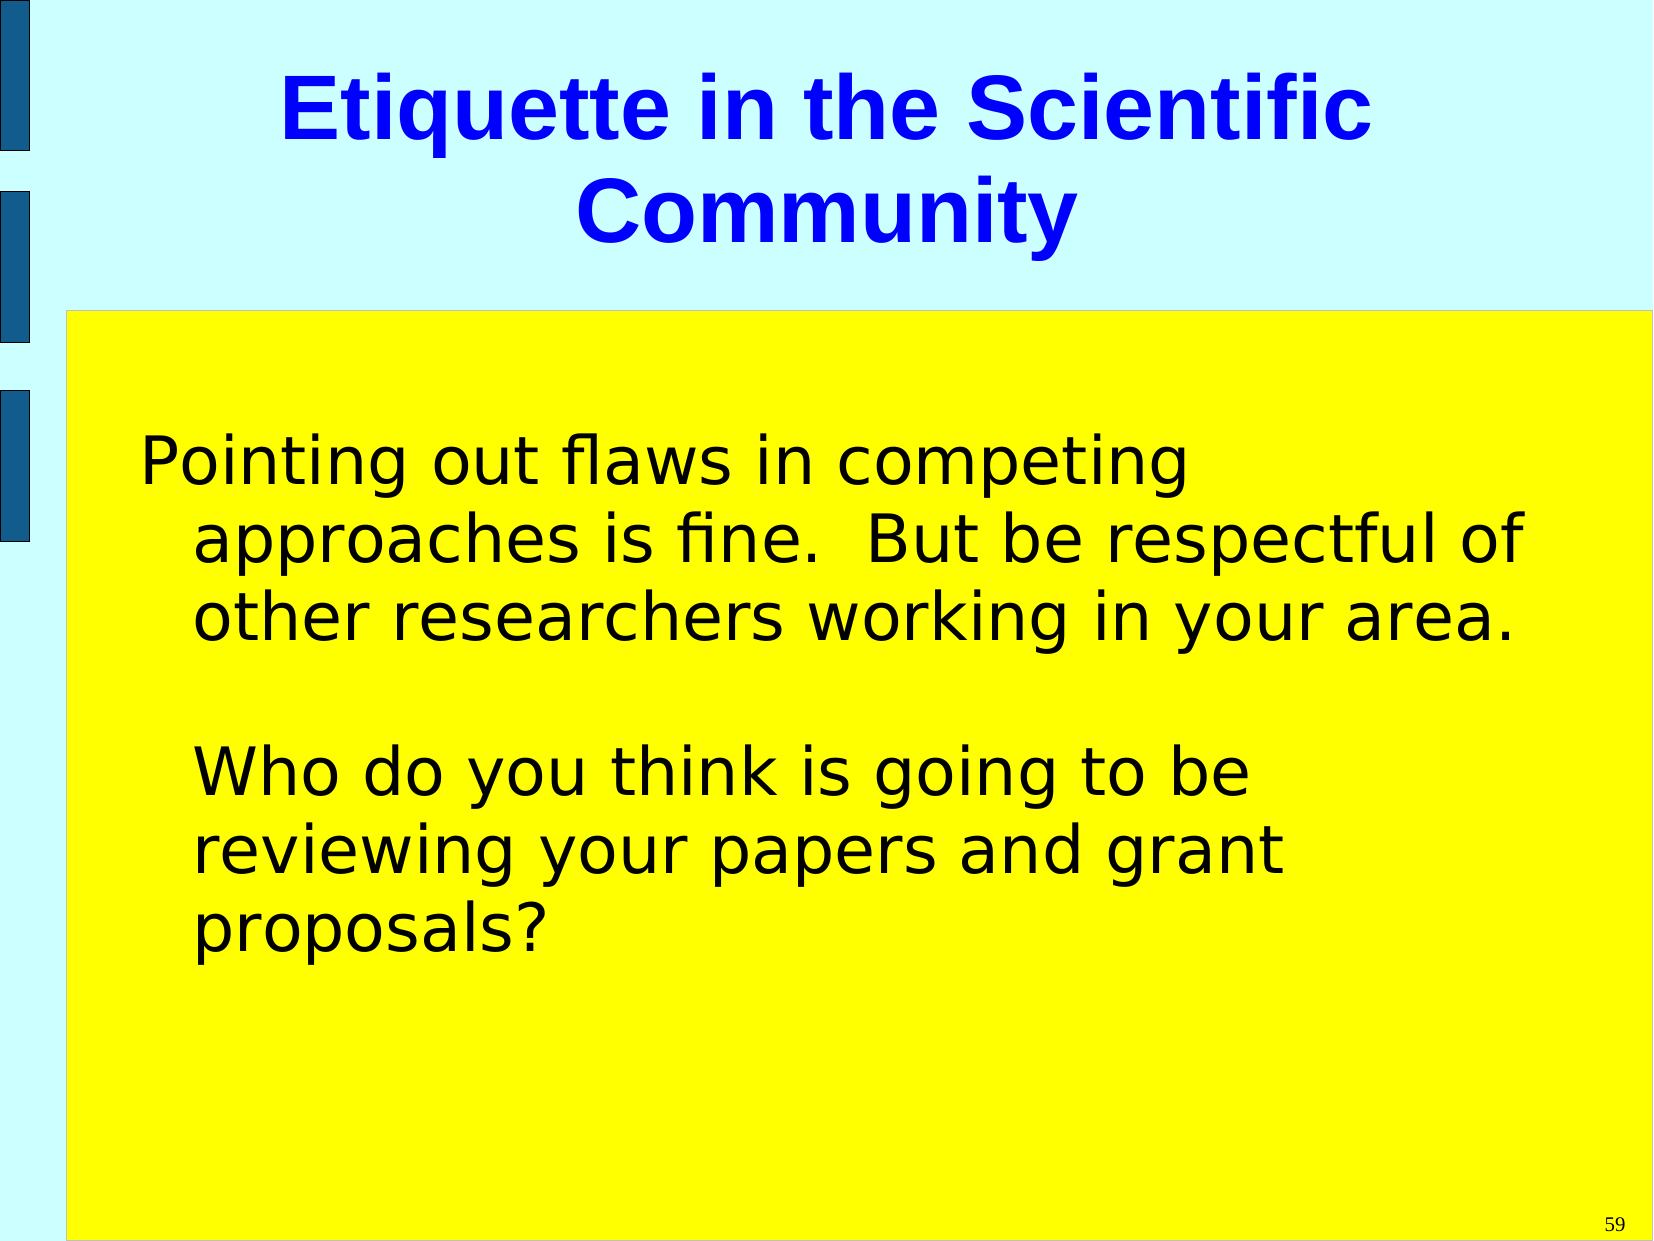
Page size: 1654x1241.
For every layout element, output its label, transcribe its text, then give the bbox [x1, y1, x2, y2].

title Etiquette in the Scientific Community [121, 43, 1534, 276]
list Pointing out flaws in competing approaches is fine. But be respectful of other researchers working in your area. Who do you think is going to be reviewing your papers and grant proposals? [121, 344, 1534, 1127]
